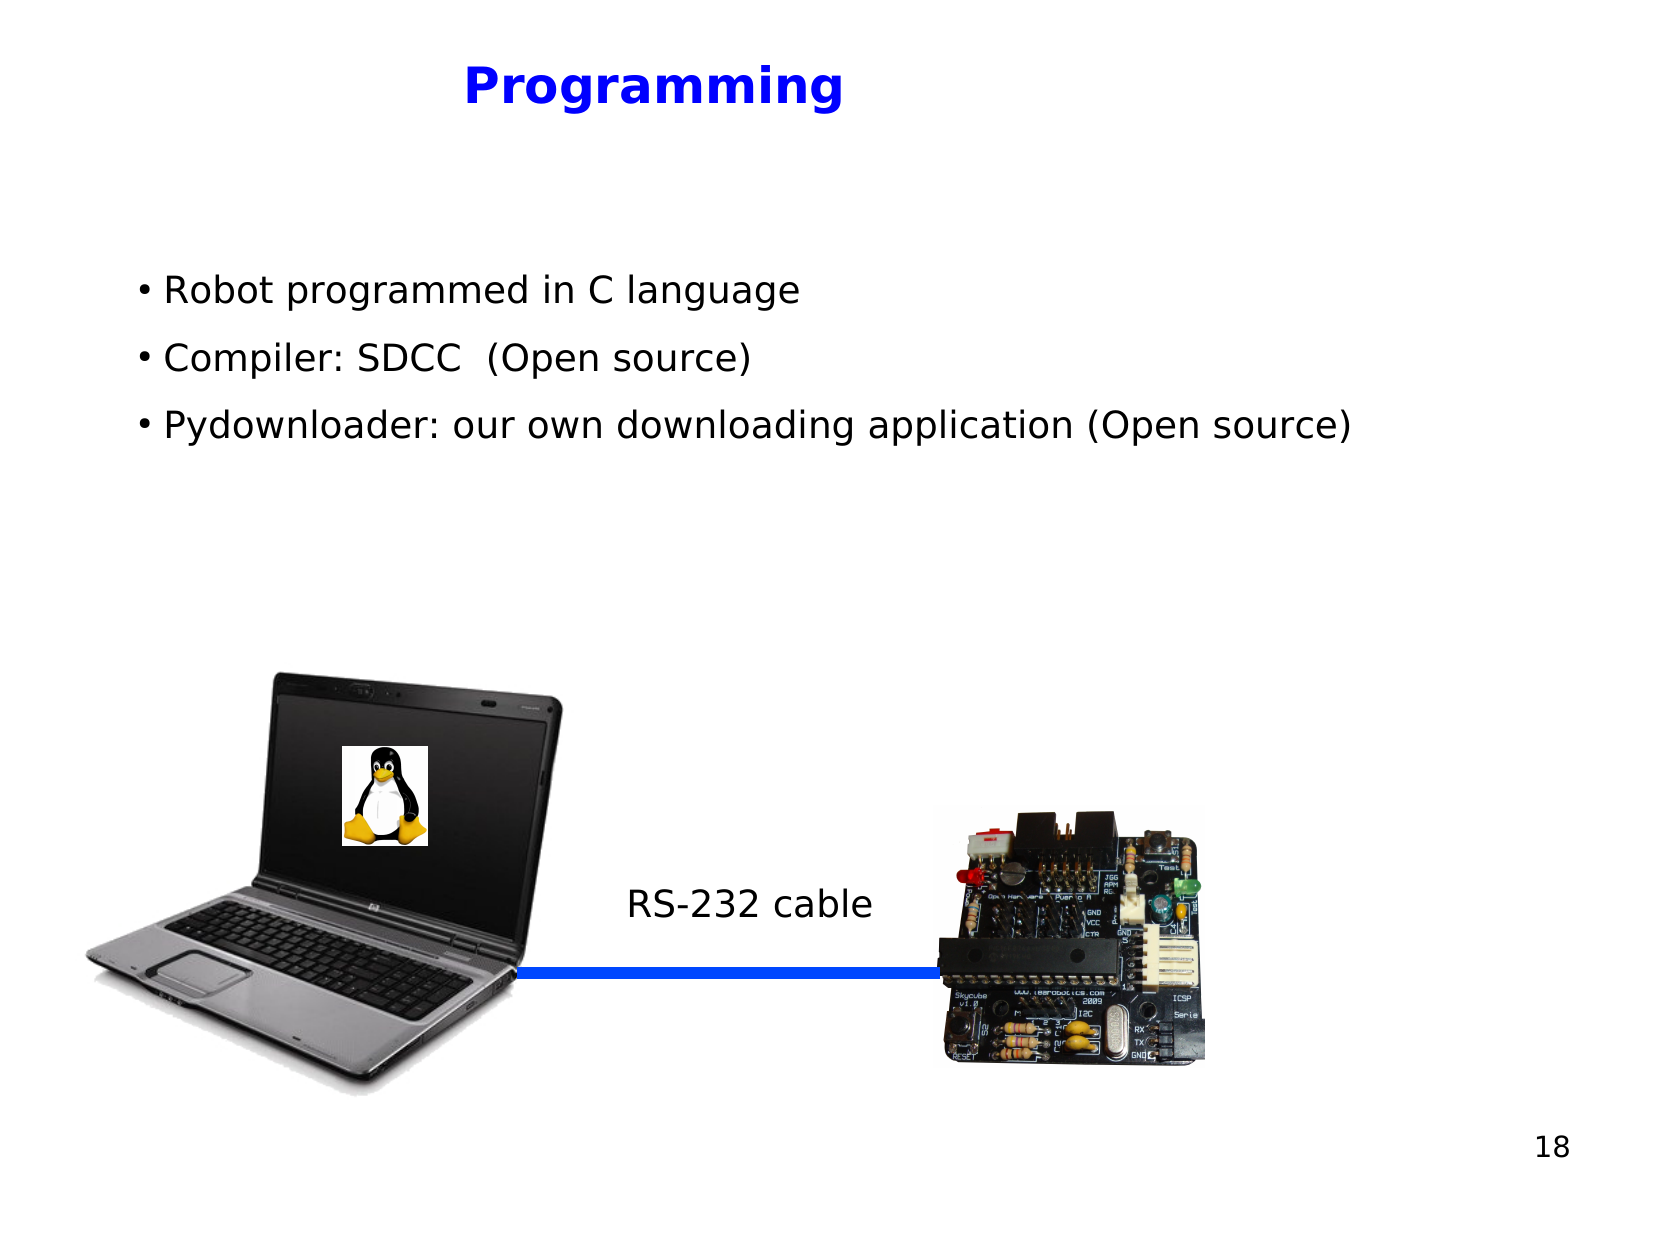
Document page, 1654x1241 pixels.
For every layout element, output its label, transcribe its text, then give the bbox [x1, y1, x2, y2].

text_box Programming [448, 49, 1051, 123]
text_box RS-232 cable [611, 875, 889, 934]
picture [933, 805, 1205, 1068]
text_box Robot programmed in C language Compiler: SDCC (Open source) Pydownloader: our own downloading application (Open source) [123, 261, 1464, 472]
picture [54, 662, 595, 1100]
